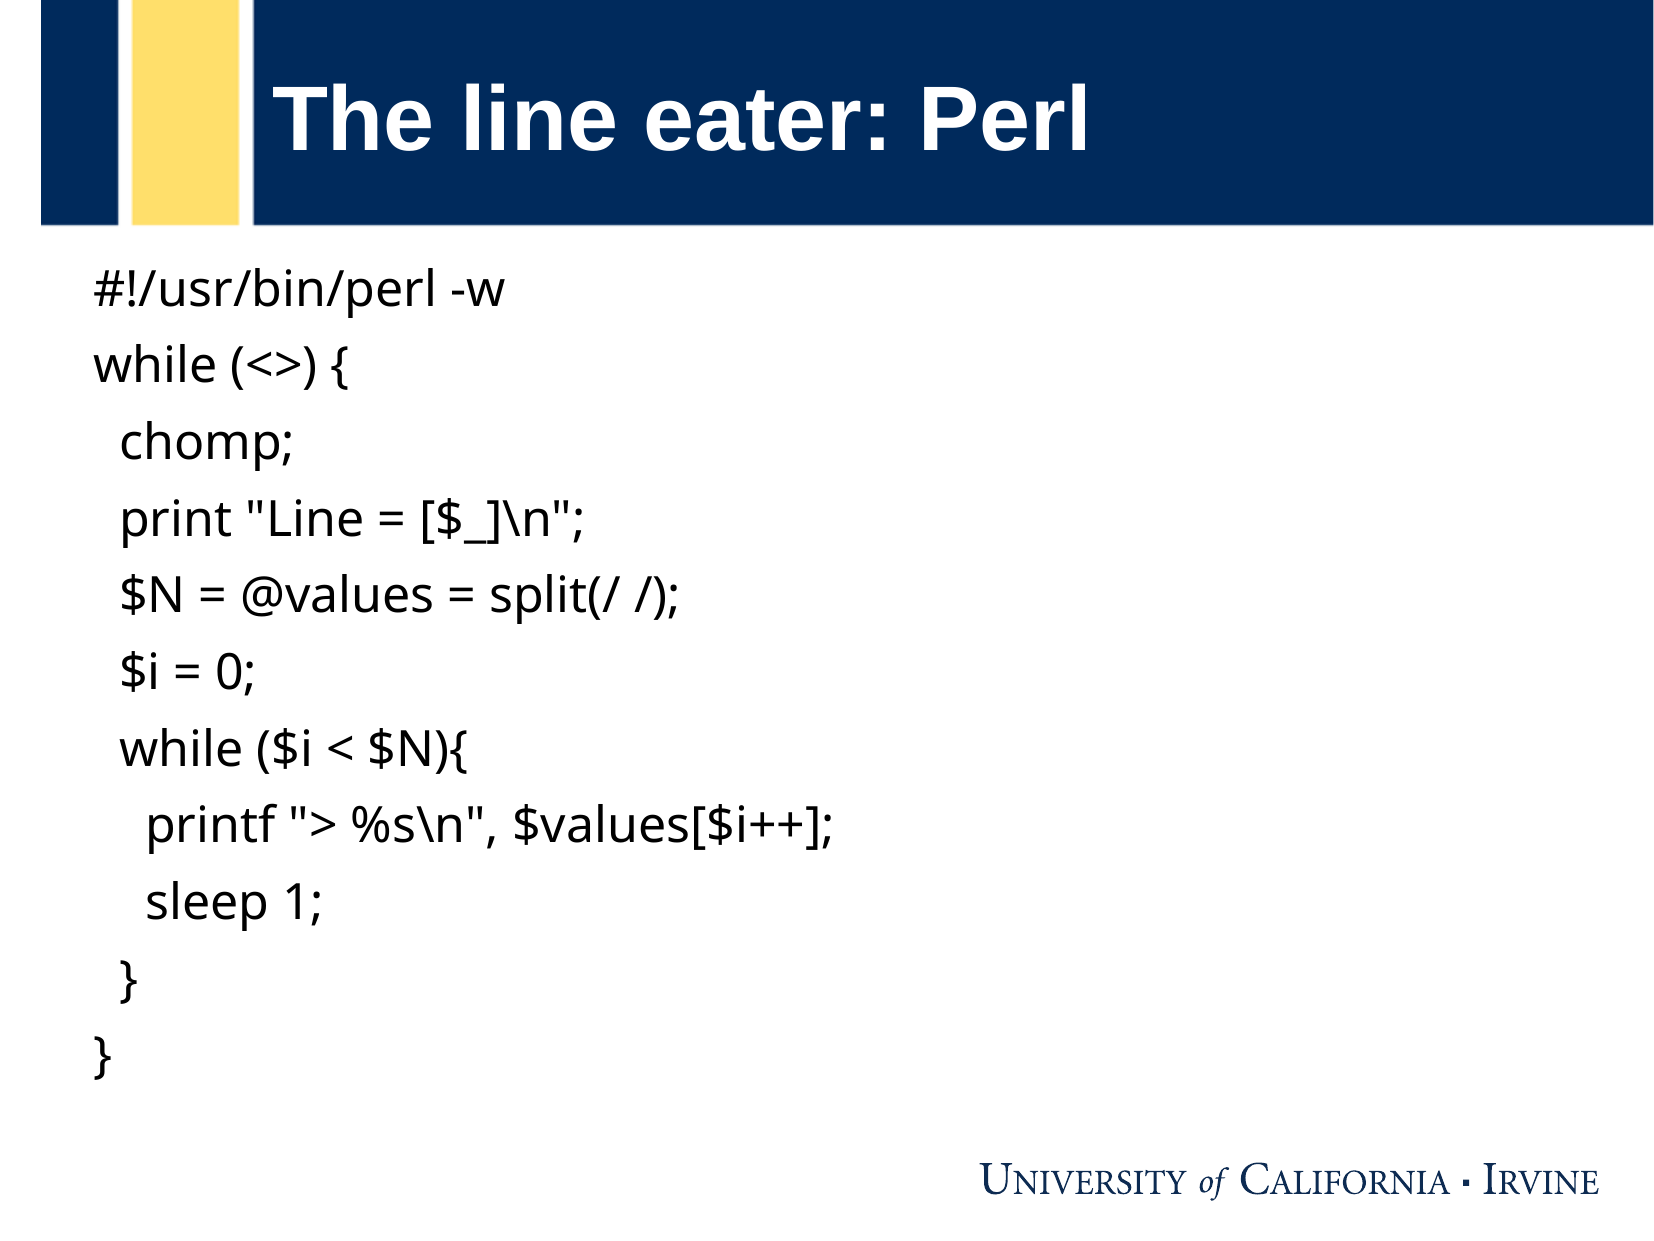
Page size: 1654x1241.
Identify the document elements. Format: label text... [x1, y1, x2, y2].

picture [41, 1111, 1654, 1241]
subtitle [39, 268, 1615, 1130]
text_box #!/usr/bin/perl -w while (<>) { chomp; print "Line = [$_]\n"; $N = @values = split(/ /); $i = 0; while ($i < $N){ printf "> %s\n", $values[$i++]; sleep 1; } } [78, 248, 1654, 1111]
picture [41, 0, 1654, 268]
title The line eater: Perl [257, 0, 1654, 228]
